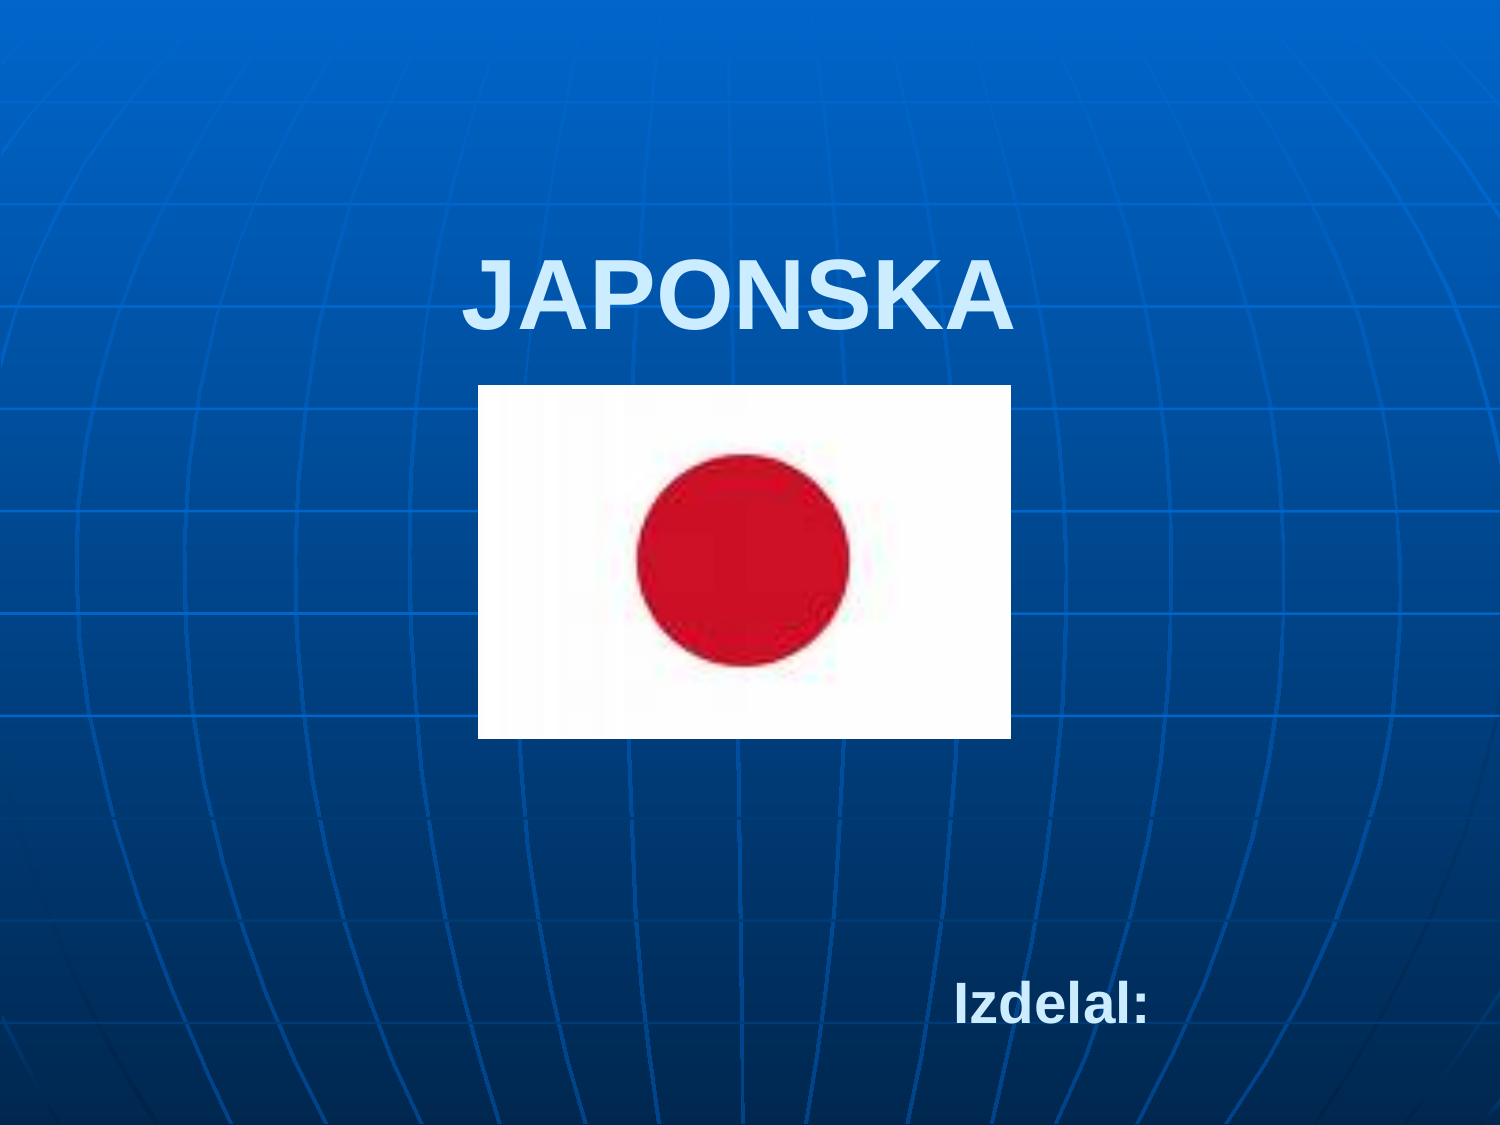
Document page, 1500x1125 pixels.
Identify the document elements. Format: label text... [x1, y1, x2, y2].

title JAPONSKA [64, 196, 1415, 384]
picture [478, 385, 1011, 739]
text_box Izdelal: [637, 940, 1500, 1059]
